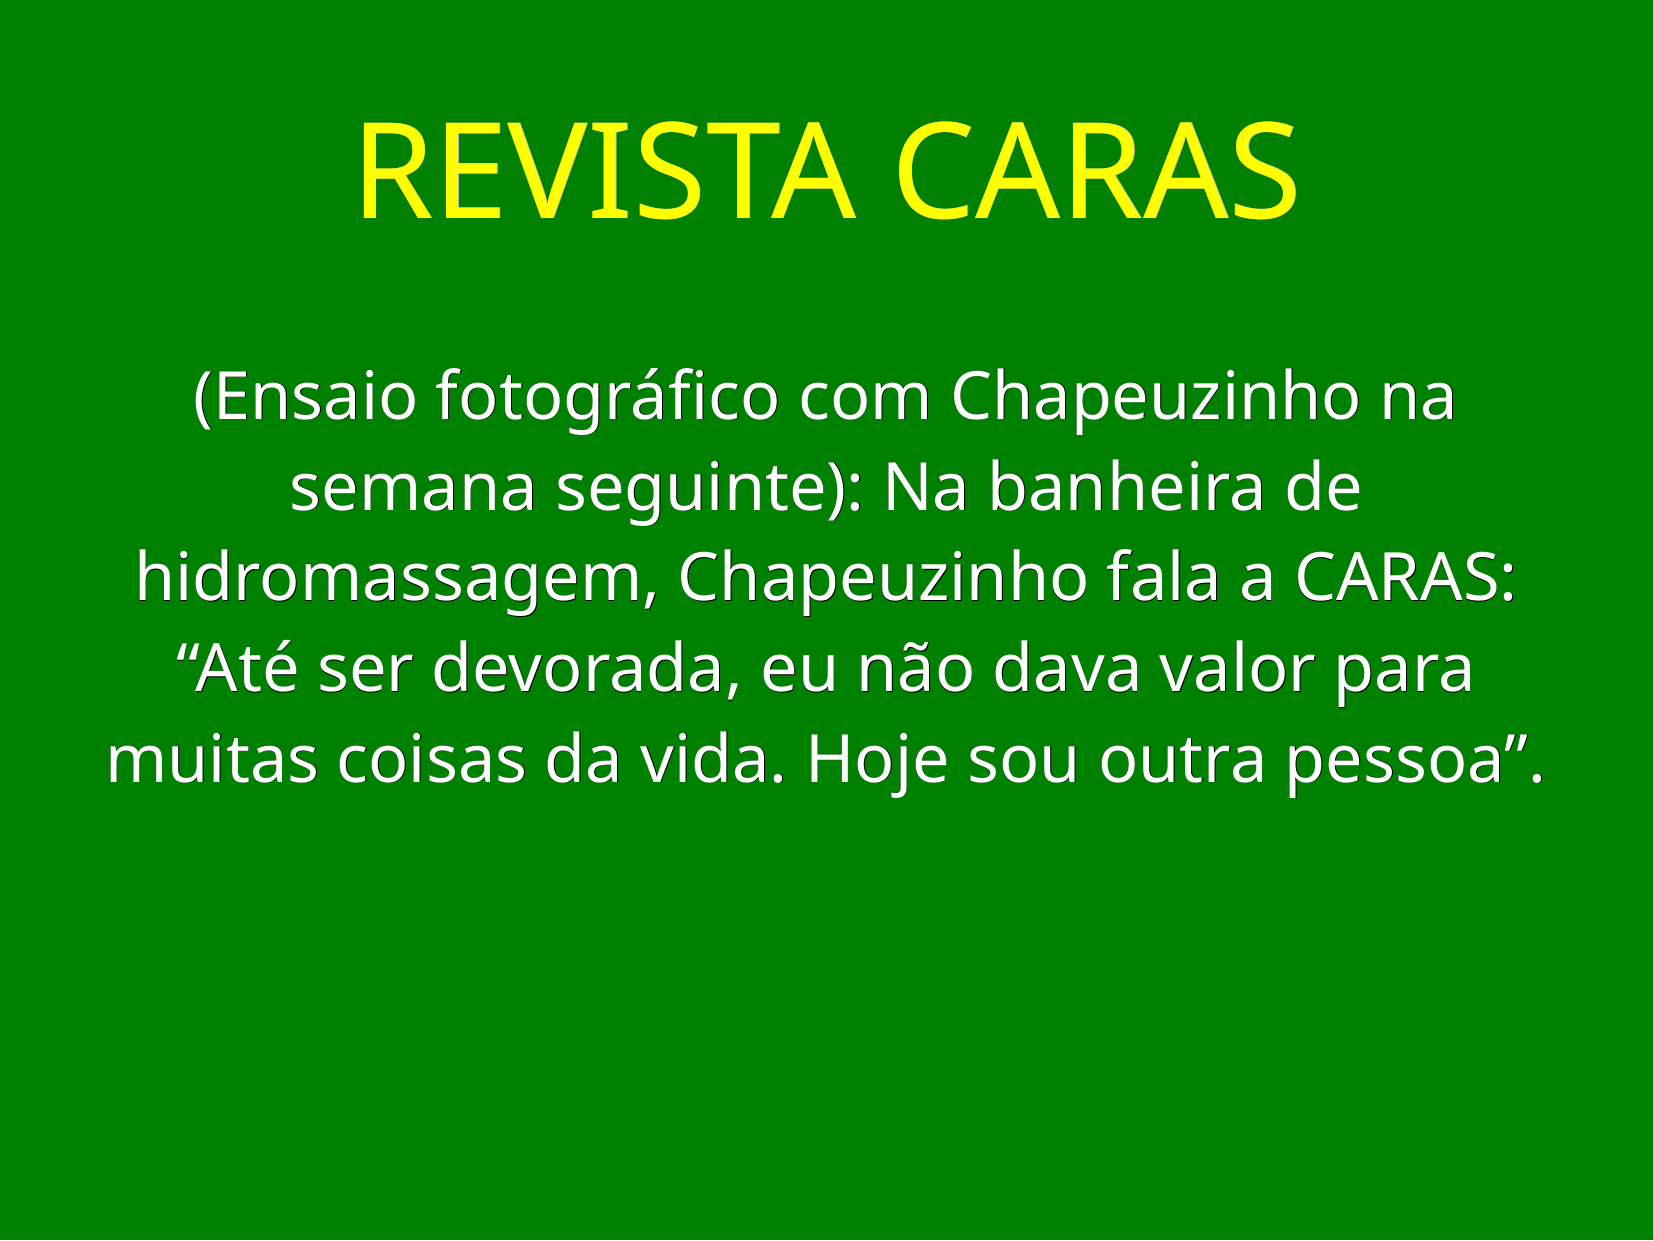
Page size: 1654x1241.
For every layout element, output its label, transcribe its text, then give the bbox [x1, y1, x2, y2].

subtitle REVISTA CARAS (Ensaio fotográfico com Chapeuzinho na semana seguinte): Na banheira de hidromassagem, Chapeuzinho fala a CARAS: “Até ser devorada, eu não dava valor para muitas coisas da vida. Hoje sou outra pessoa”. [82, 49, 1571, 1010]
